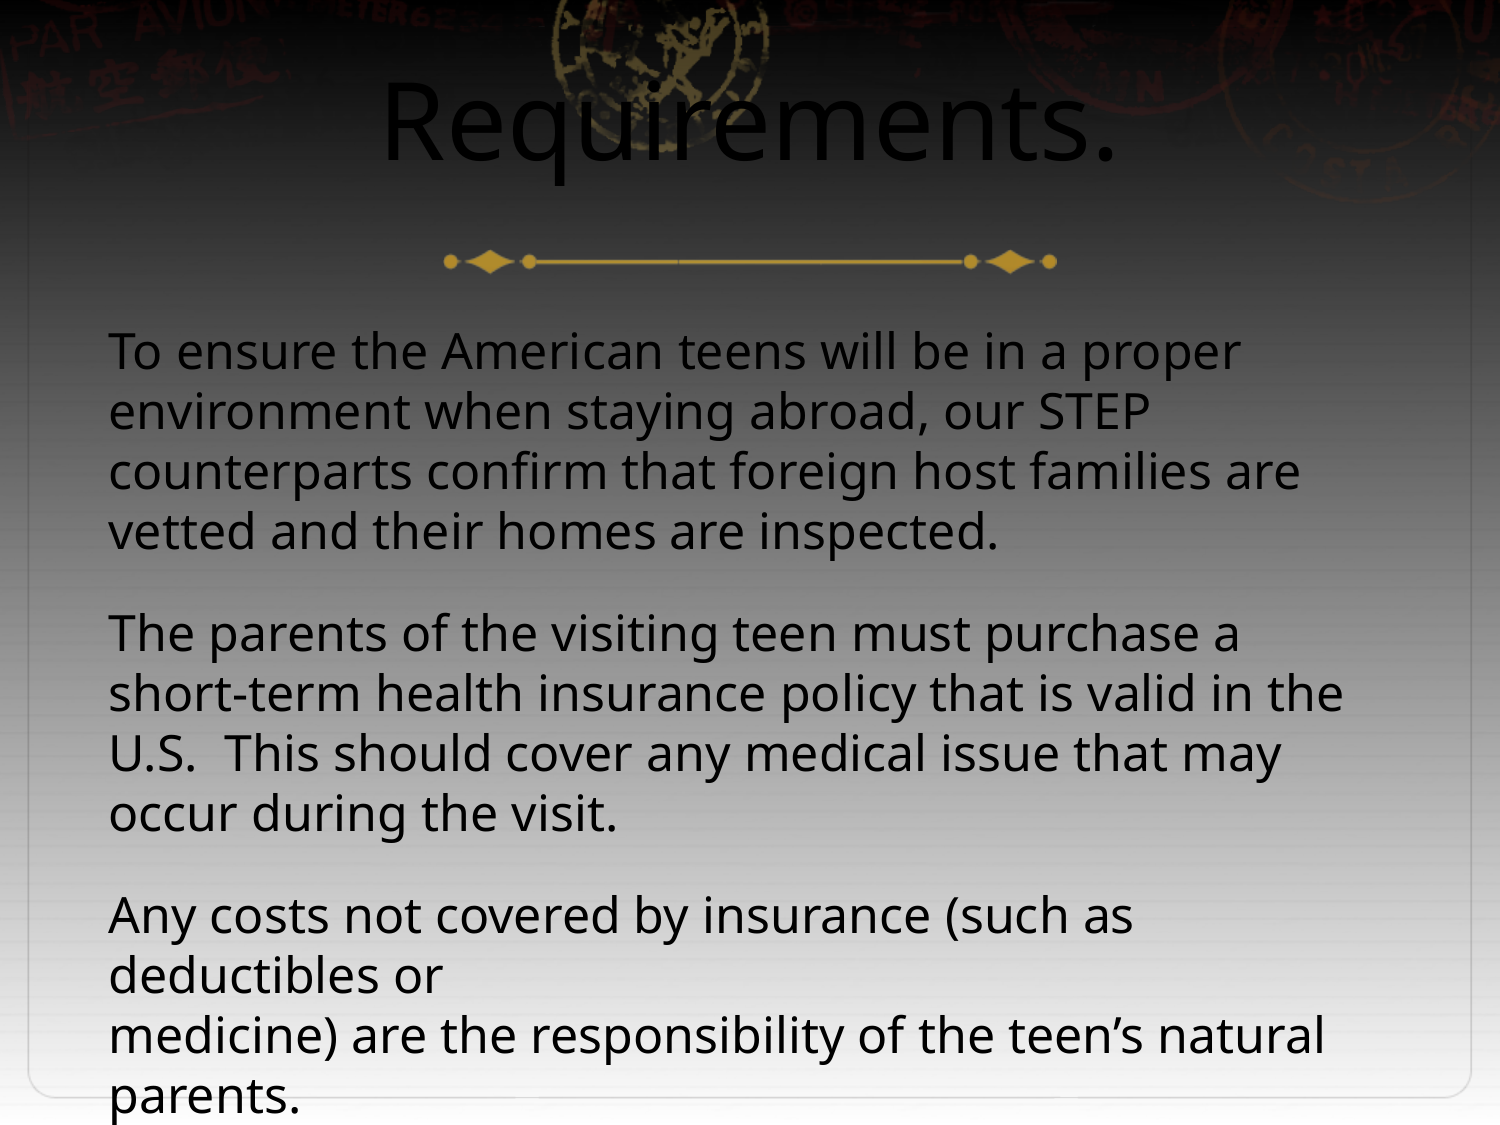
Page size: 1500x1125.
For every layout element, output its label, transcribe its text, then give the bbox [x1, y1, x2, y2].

list To ensure the American teens will be in a proper environment when staying abroad, our STEP counterparts confirm that foreign host families are vetted and their homes are inspected. The parents of the visiting teen must purchase a short-term health insurance policy that is valid in the U.S. This should cover any medical issue that may occur during the visit. Any costs not covered by insurance (such as deductibles or medicine) are the responsibility of the teen’s natural parents. [93, 312, 1407, 988]
picture [0, 0, 1500, 1125]
title Requirements. [93, 45, 1407, 233]
picture [117, 1089, 131, 1110]
